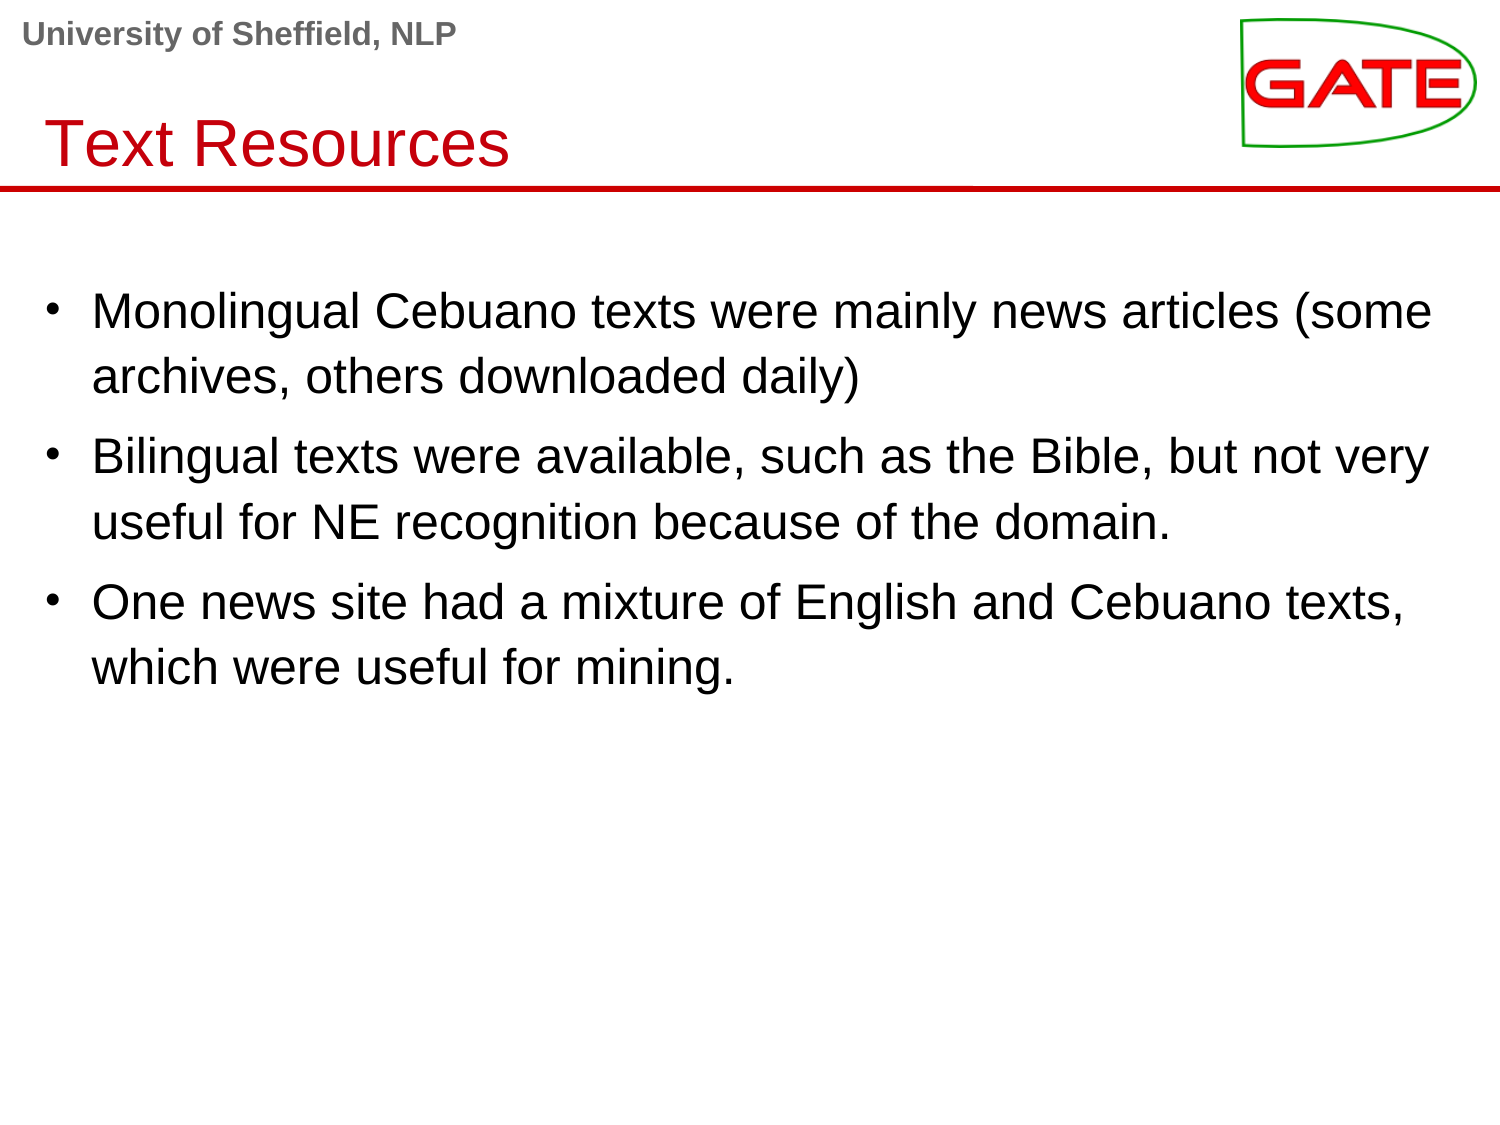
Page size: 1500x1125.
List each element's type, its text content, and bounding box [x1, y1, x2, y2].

list Monolingual Cebuano texts were mainly news articles (some archives, others downloaded daily) Bilingual texts were available, such as the Bible, but not very useful for NE recognition because of the domain. One news site had a mixture of English and Cebuano texts, which were useful for mining. [29, 265, 1469, 1093]
title Text Resources [29, 0, 1500, 188]
